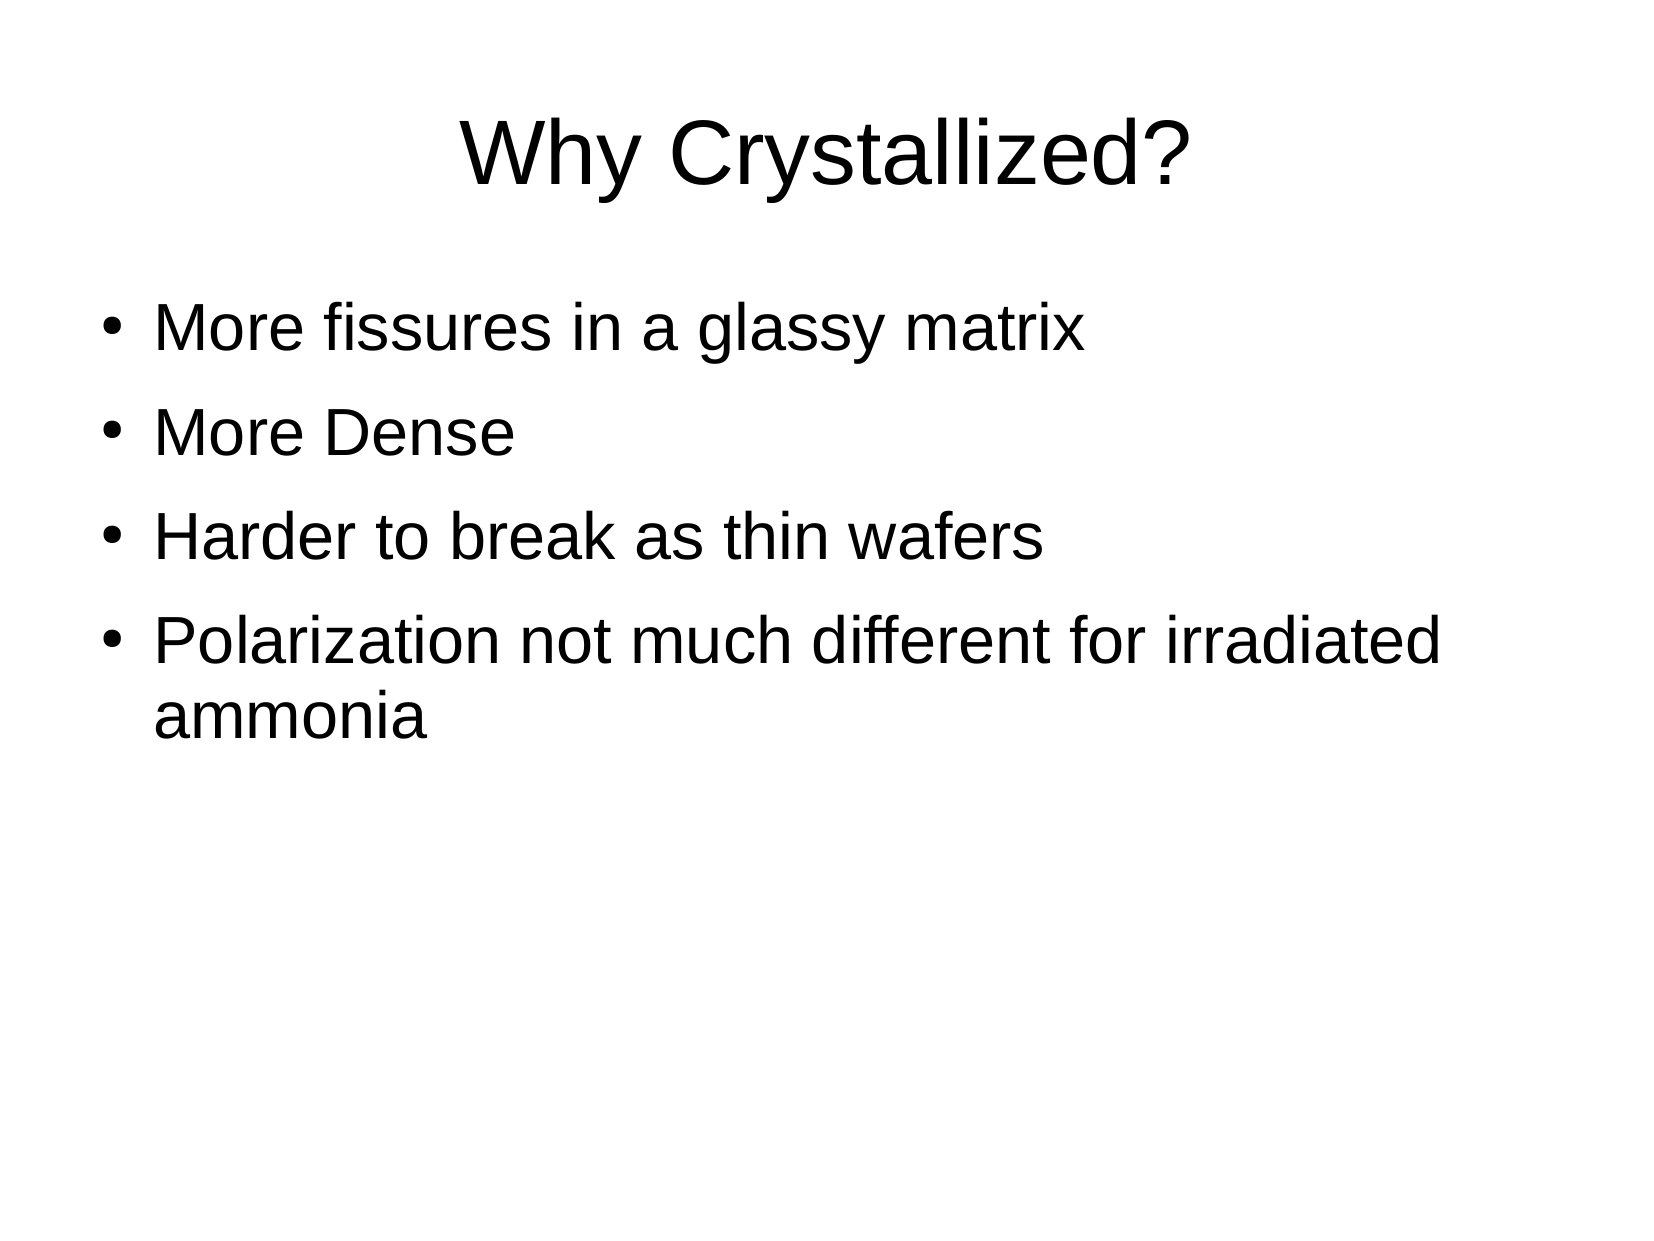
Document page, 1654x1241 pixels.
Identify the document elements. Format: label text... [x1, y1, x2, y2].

title Why Crystallized? [82, 49, 1571, 257]
list More fissures in a glassy matrix More Dense Harder to break as thin wafers Polarization not much different for irradiated ammonia [82, 290, 1571, 1010]
